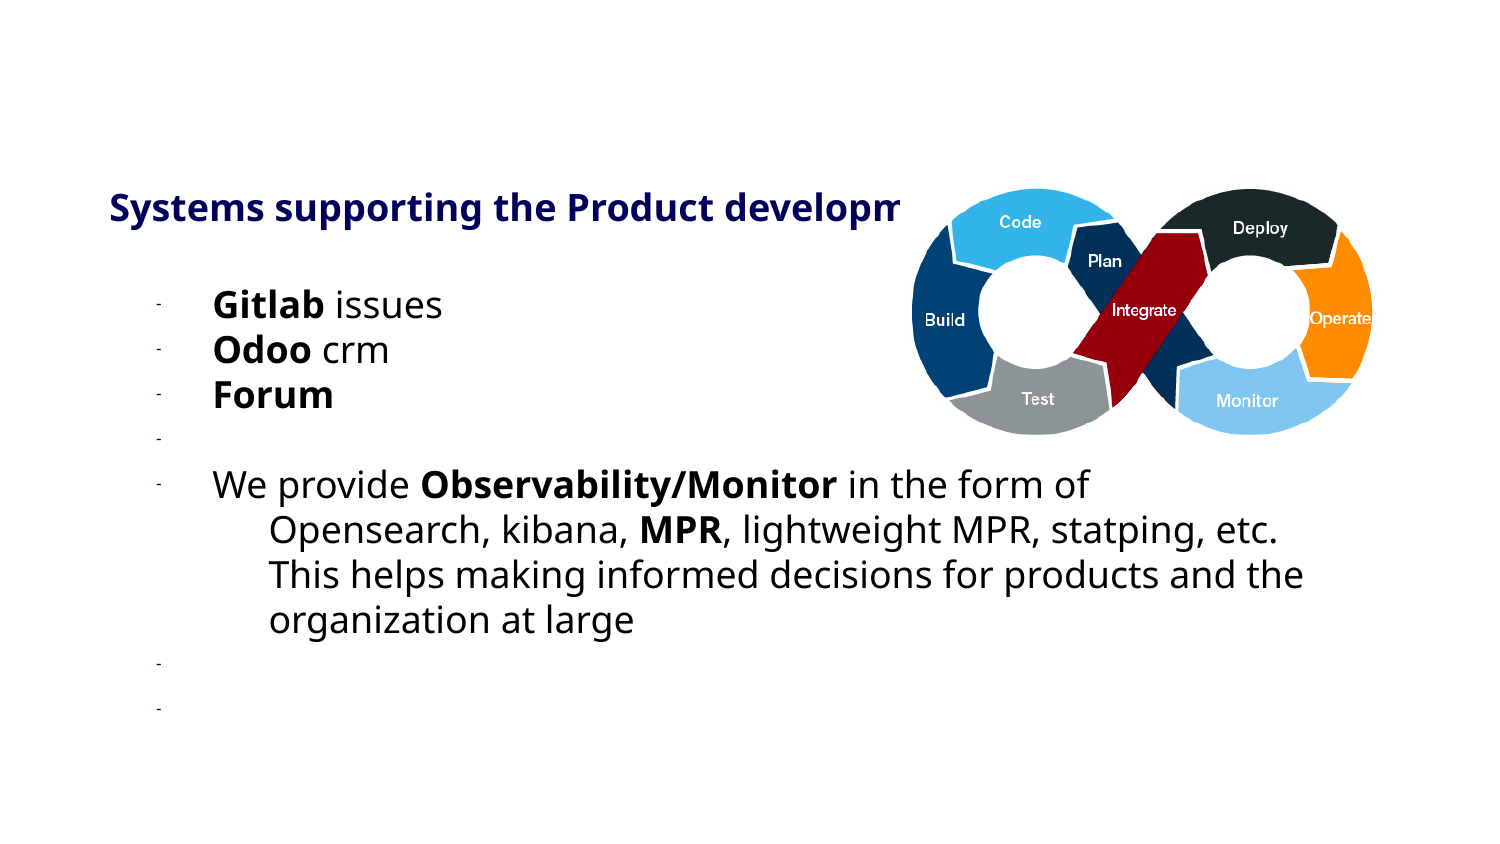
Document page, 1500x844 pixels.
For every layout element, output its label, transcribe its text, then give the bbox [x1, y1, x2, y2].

picture [900, 188, 1376, 435]
title Systems supporting the Product development Feedback loops [94, 132, 1312, 244]
list Gitlab issues Odoo crm Forum We provide Observability/Monitor in the form of Opensearch, kibana, MPR, lightweight MPR, statping, etc. This helps making informed decisions for products and the organization at large [103, 266, 1321, 738]
